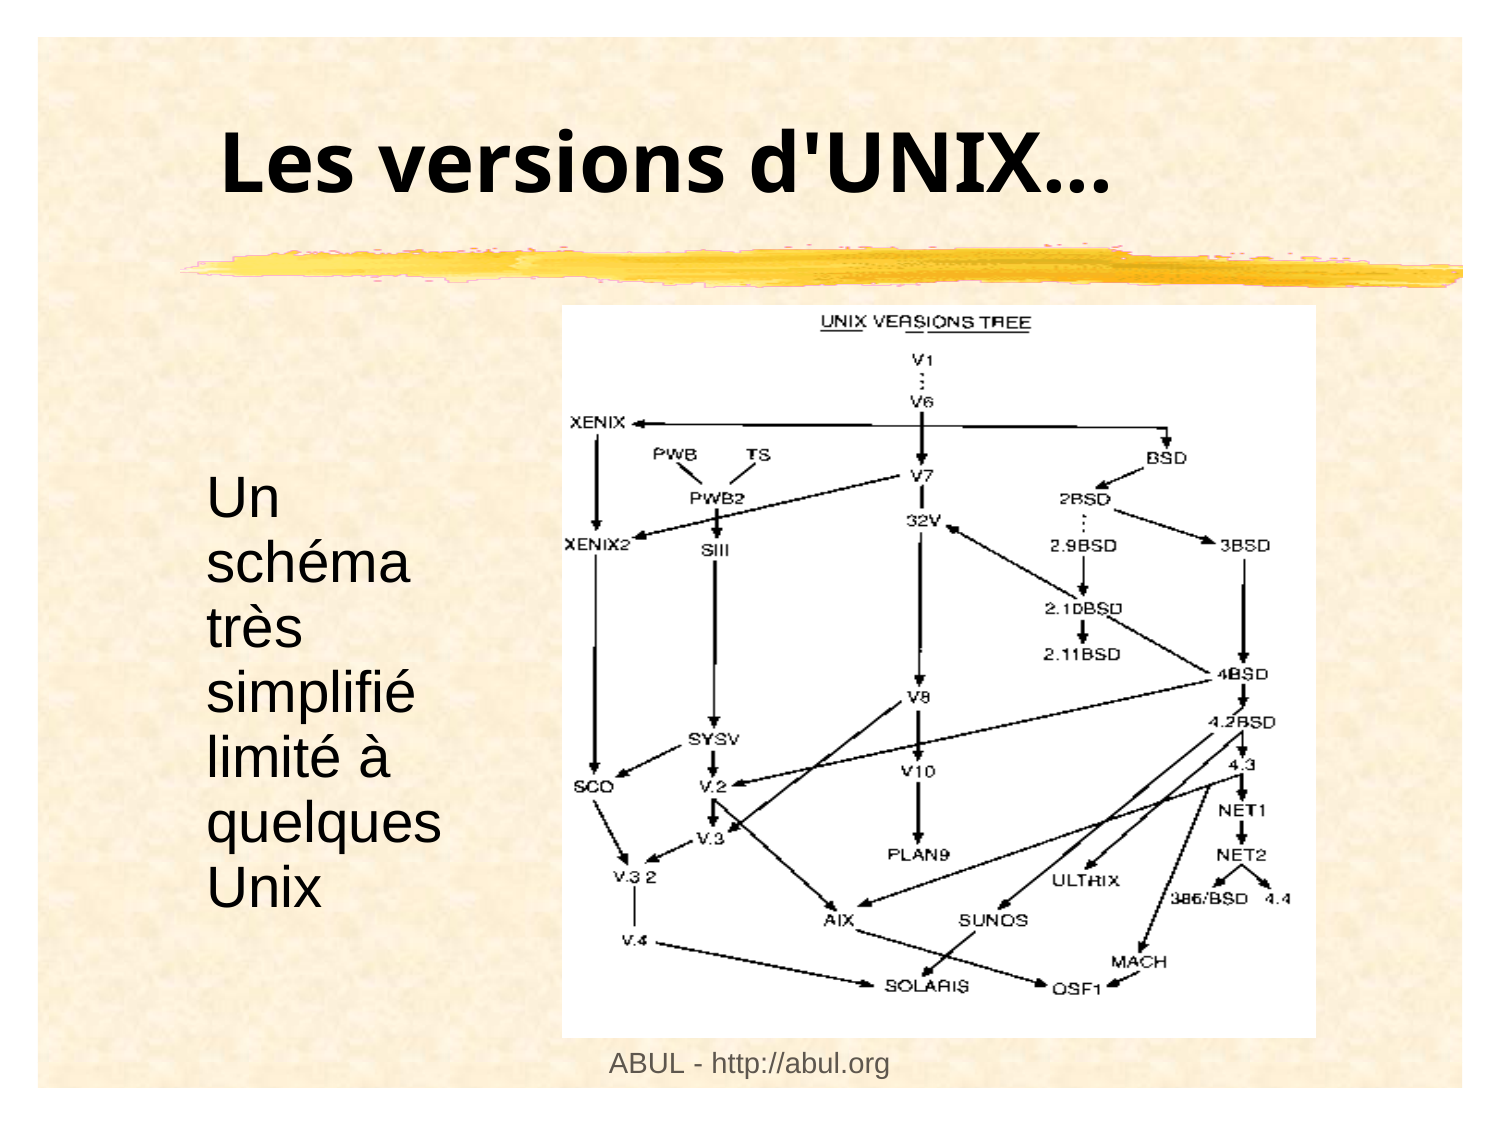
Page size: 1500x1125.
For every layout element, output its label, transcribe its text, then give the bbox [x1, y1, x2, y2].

picture [37, 37, 1463, 1088]
title Les versions d'UNIX... [203, 72, 1312, 248]
text_box Un schéma très simplifié limité à quelques Unix [191, 457, 506, 981]
